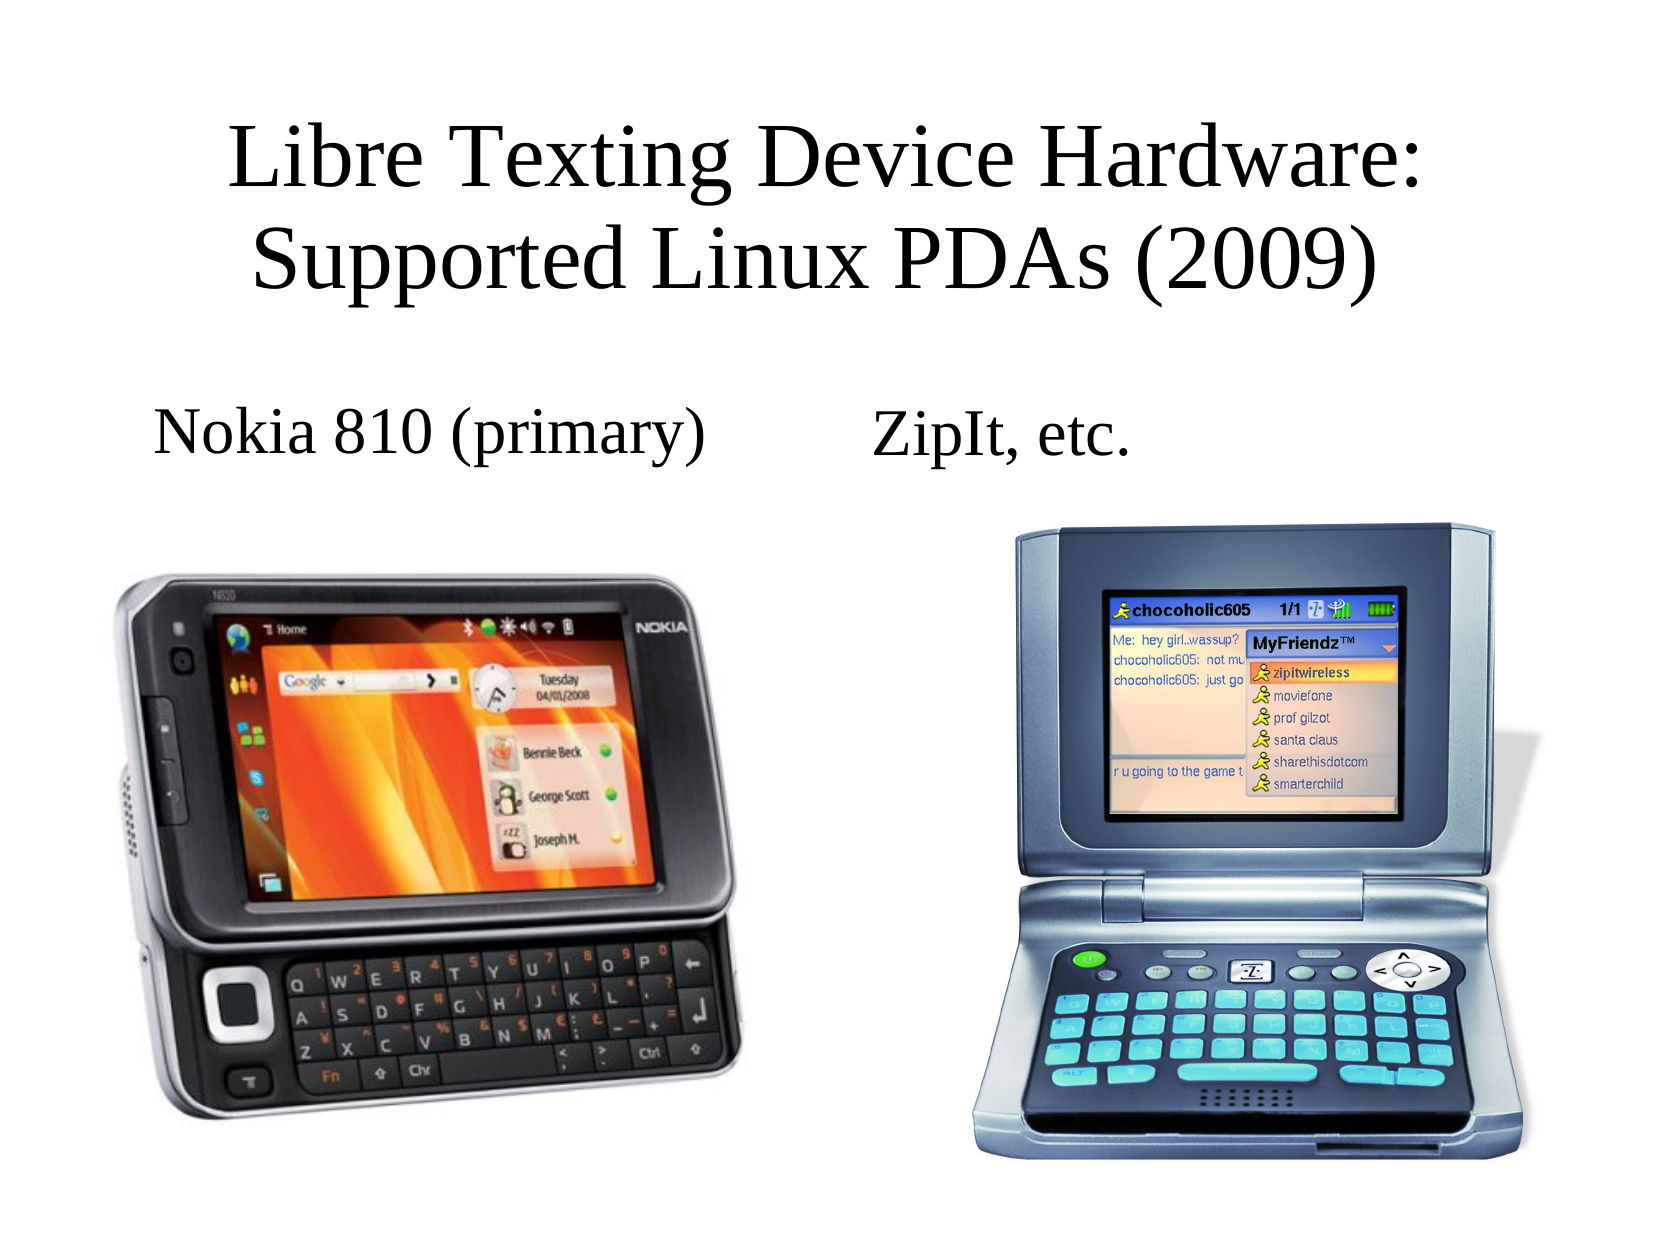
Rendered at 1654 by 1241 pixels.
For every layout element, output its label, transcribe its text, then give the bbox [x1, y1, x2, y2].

picture [971, 519, 1546, 1165]
title Libre Texting Device Hardware: Supported Linux PDAs (2009) [121, 95, 1534, 318]
list Nokia 810 (primary) [136, 394, 826, 1176]
list ZipIt, etc. [853, 395, 1543, 1178]
picture [76, 571, 768, 1131]
